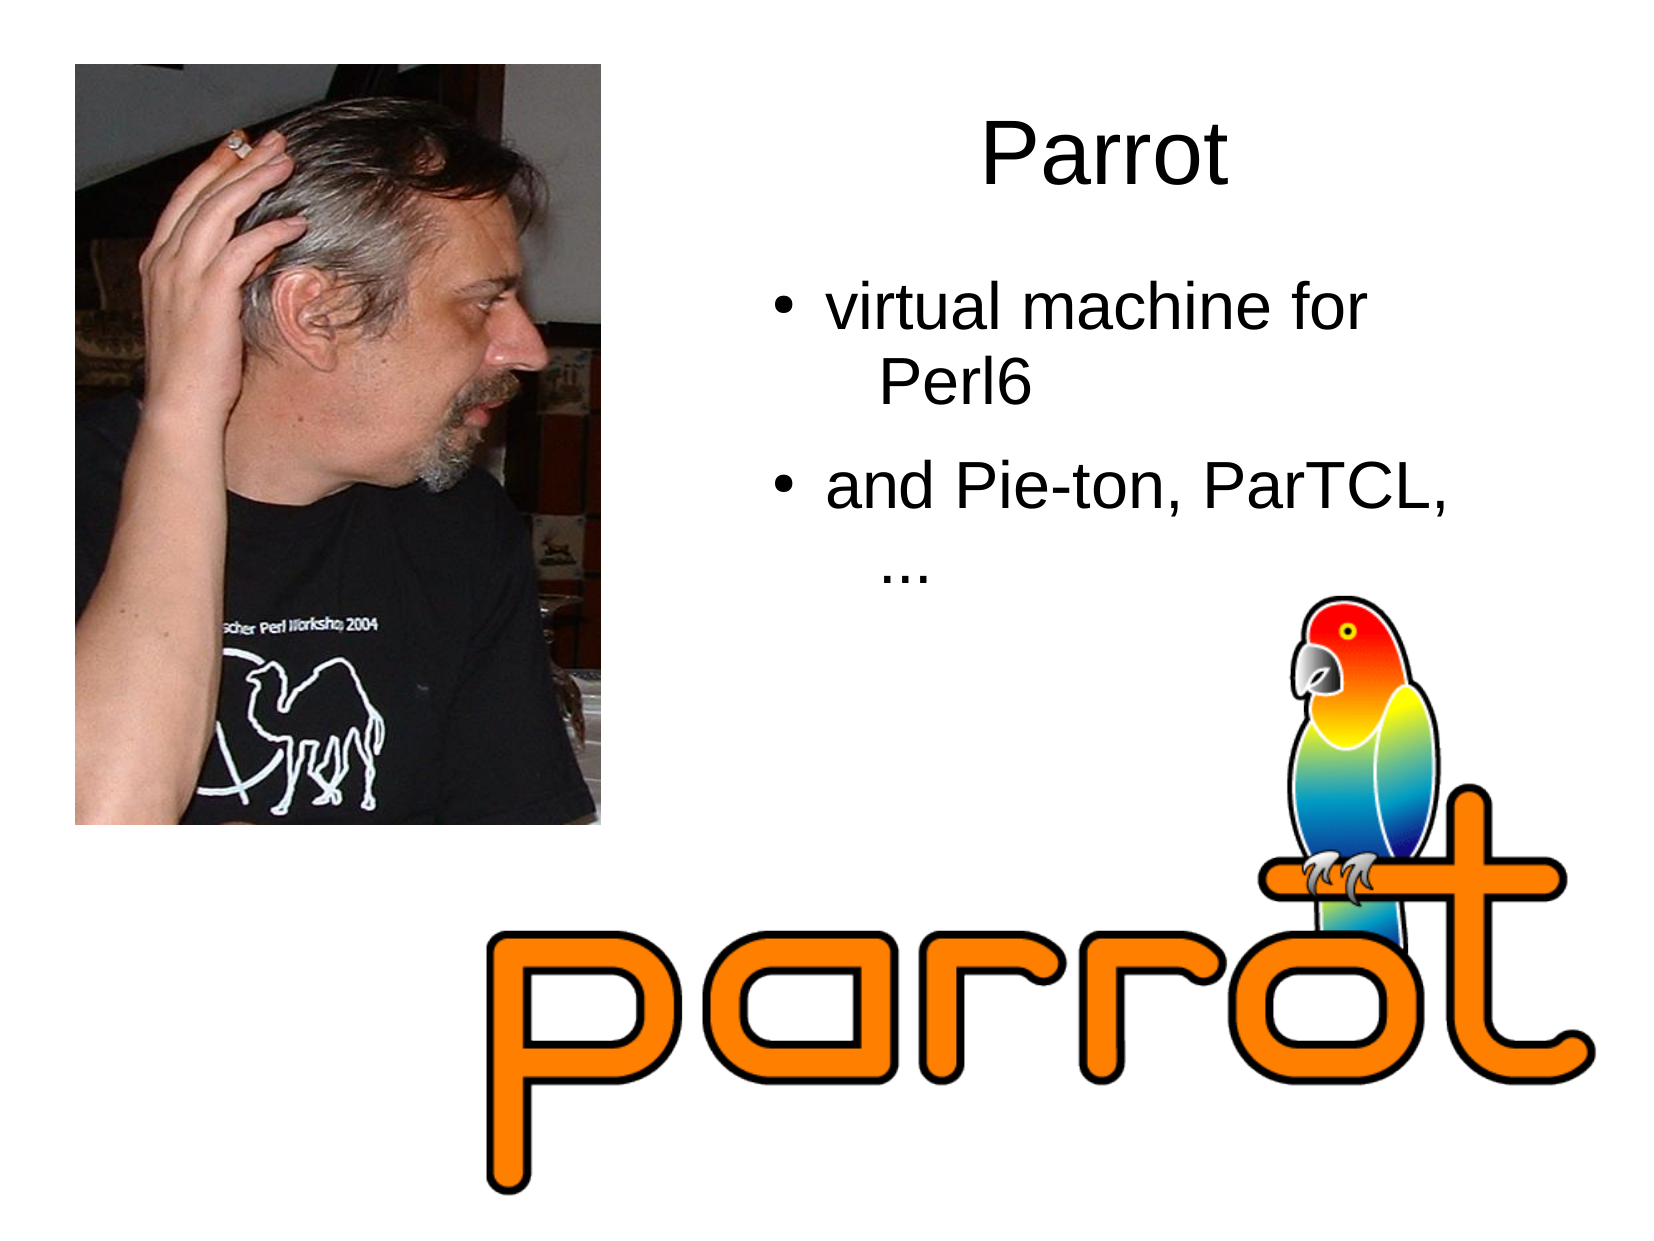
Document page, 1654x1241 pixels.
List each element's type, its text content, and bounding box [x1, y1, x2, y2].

picture [75, 64, 1613, 1209]
title Parrot [637, 49, 1571, 257]
list virtual machine for Perl6 and Pie-ton, ParTCL, ... [736, 268, 1463, 1088]
